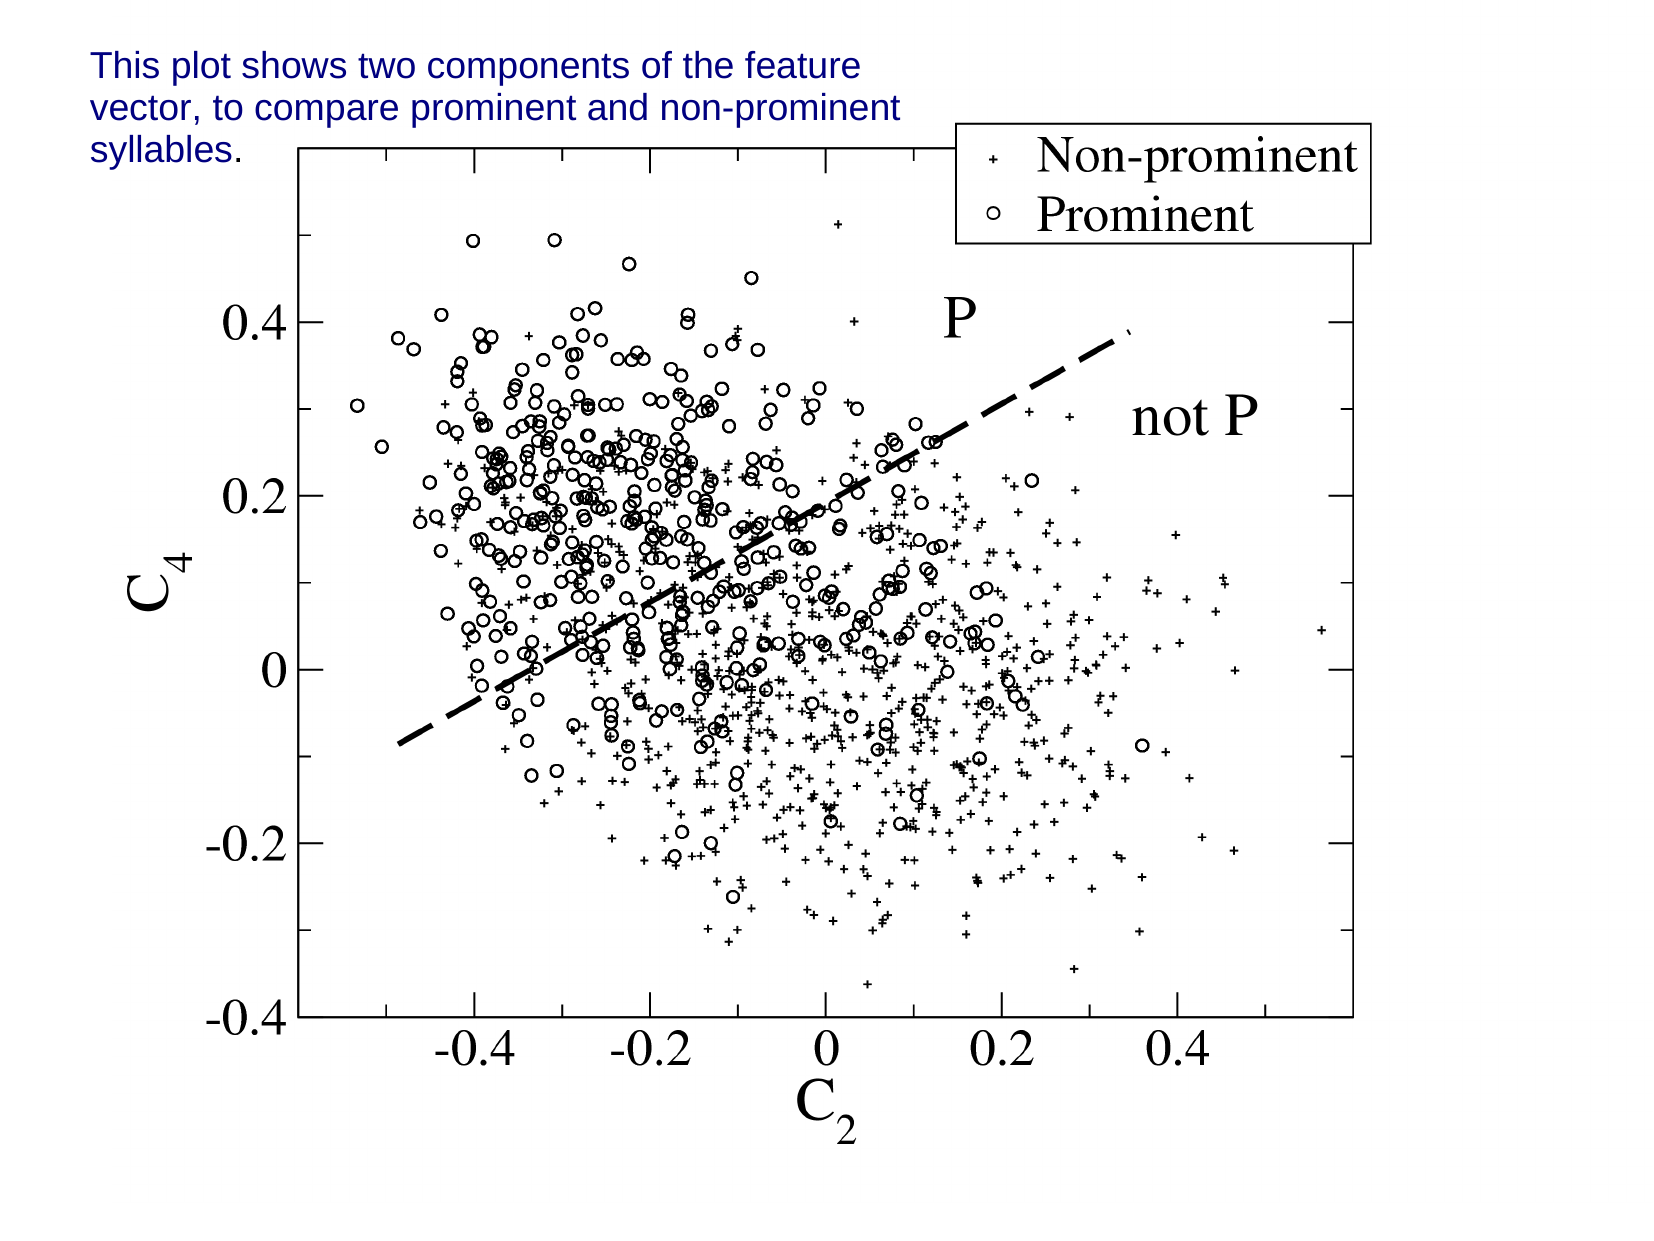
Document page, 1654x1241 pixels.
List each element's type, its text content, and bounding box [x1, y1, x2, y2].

picture [112, 0, 1654, 1203]
text_box This plot shows two components of the feature vector, to compare prominent and non-prominent syllables. [75, 37, 938, 179]
